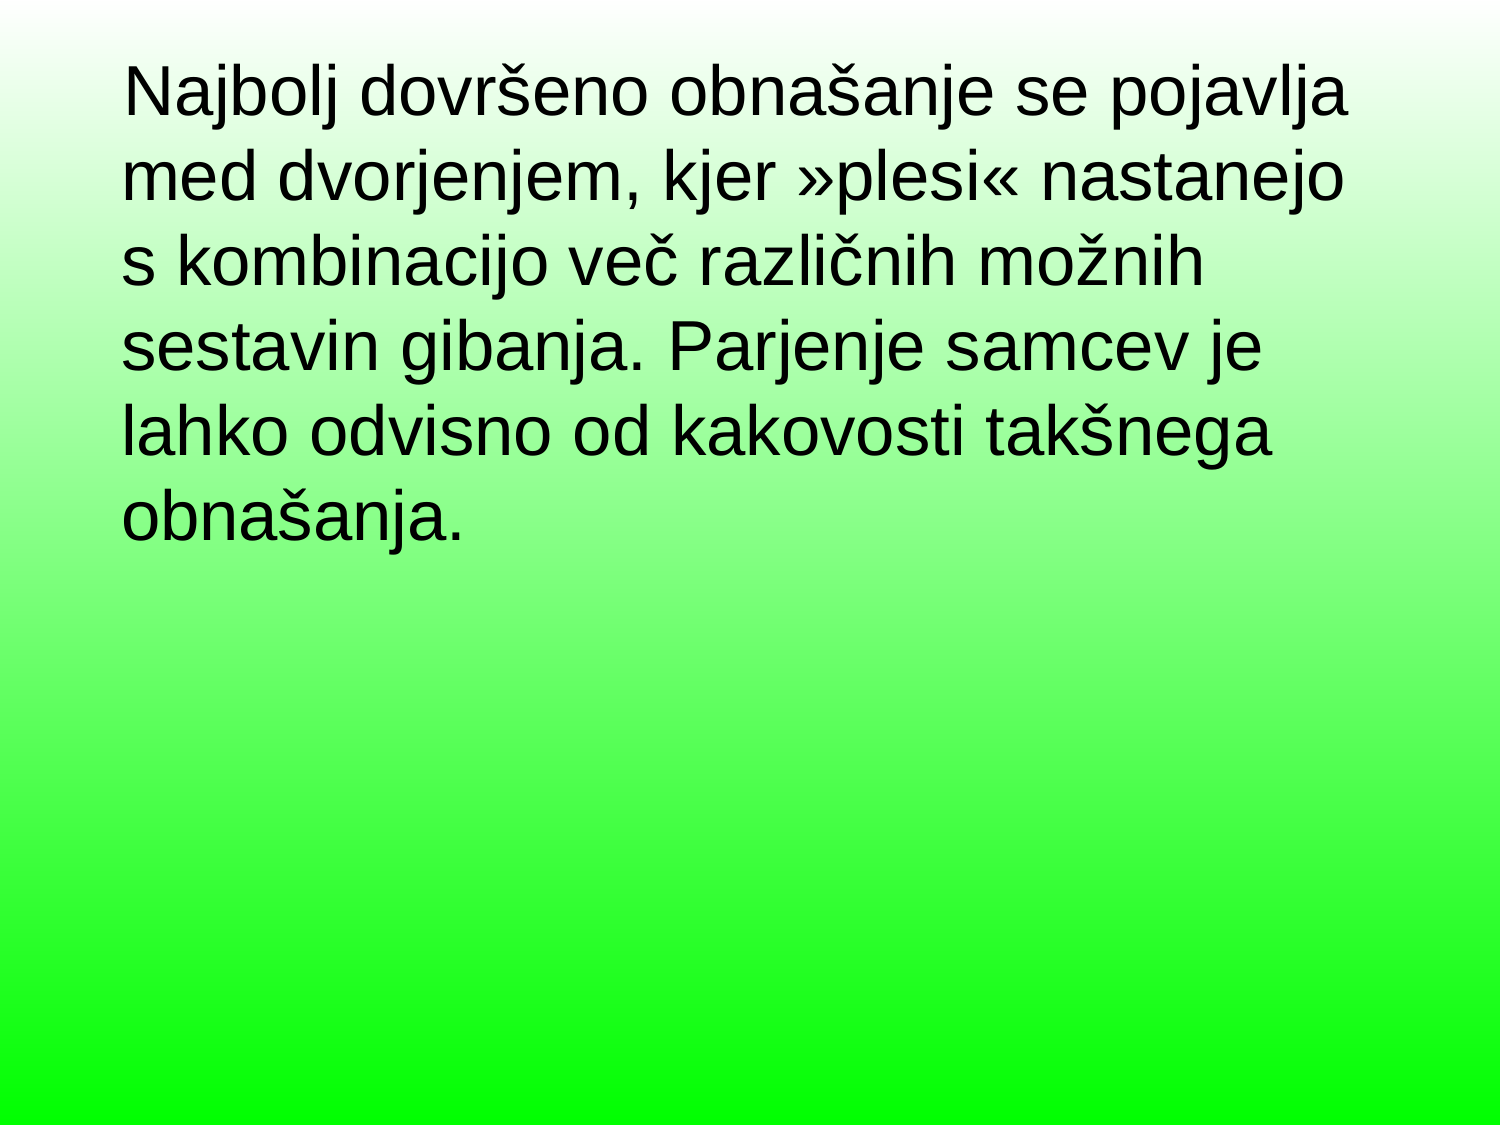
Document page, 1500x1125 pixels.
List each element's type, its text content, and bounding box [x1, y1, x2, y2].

text_box Najbolj dovršeno obnašanje se pojavlja med dvorjenjem, kjer »plesi« nastanejo s kombinacijo več različnih možnih sestavin gibanja. Parjenje samcev je lahko odvisno od kakovosti takšnega obnašanja. [49, 37, 1400, 780]
